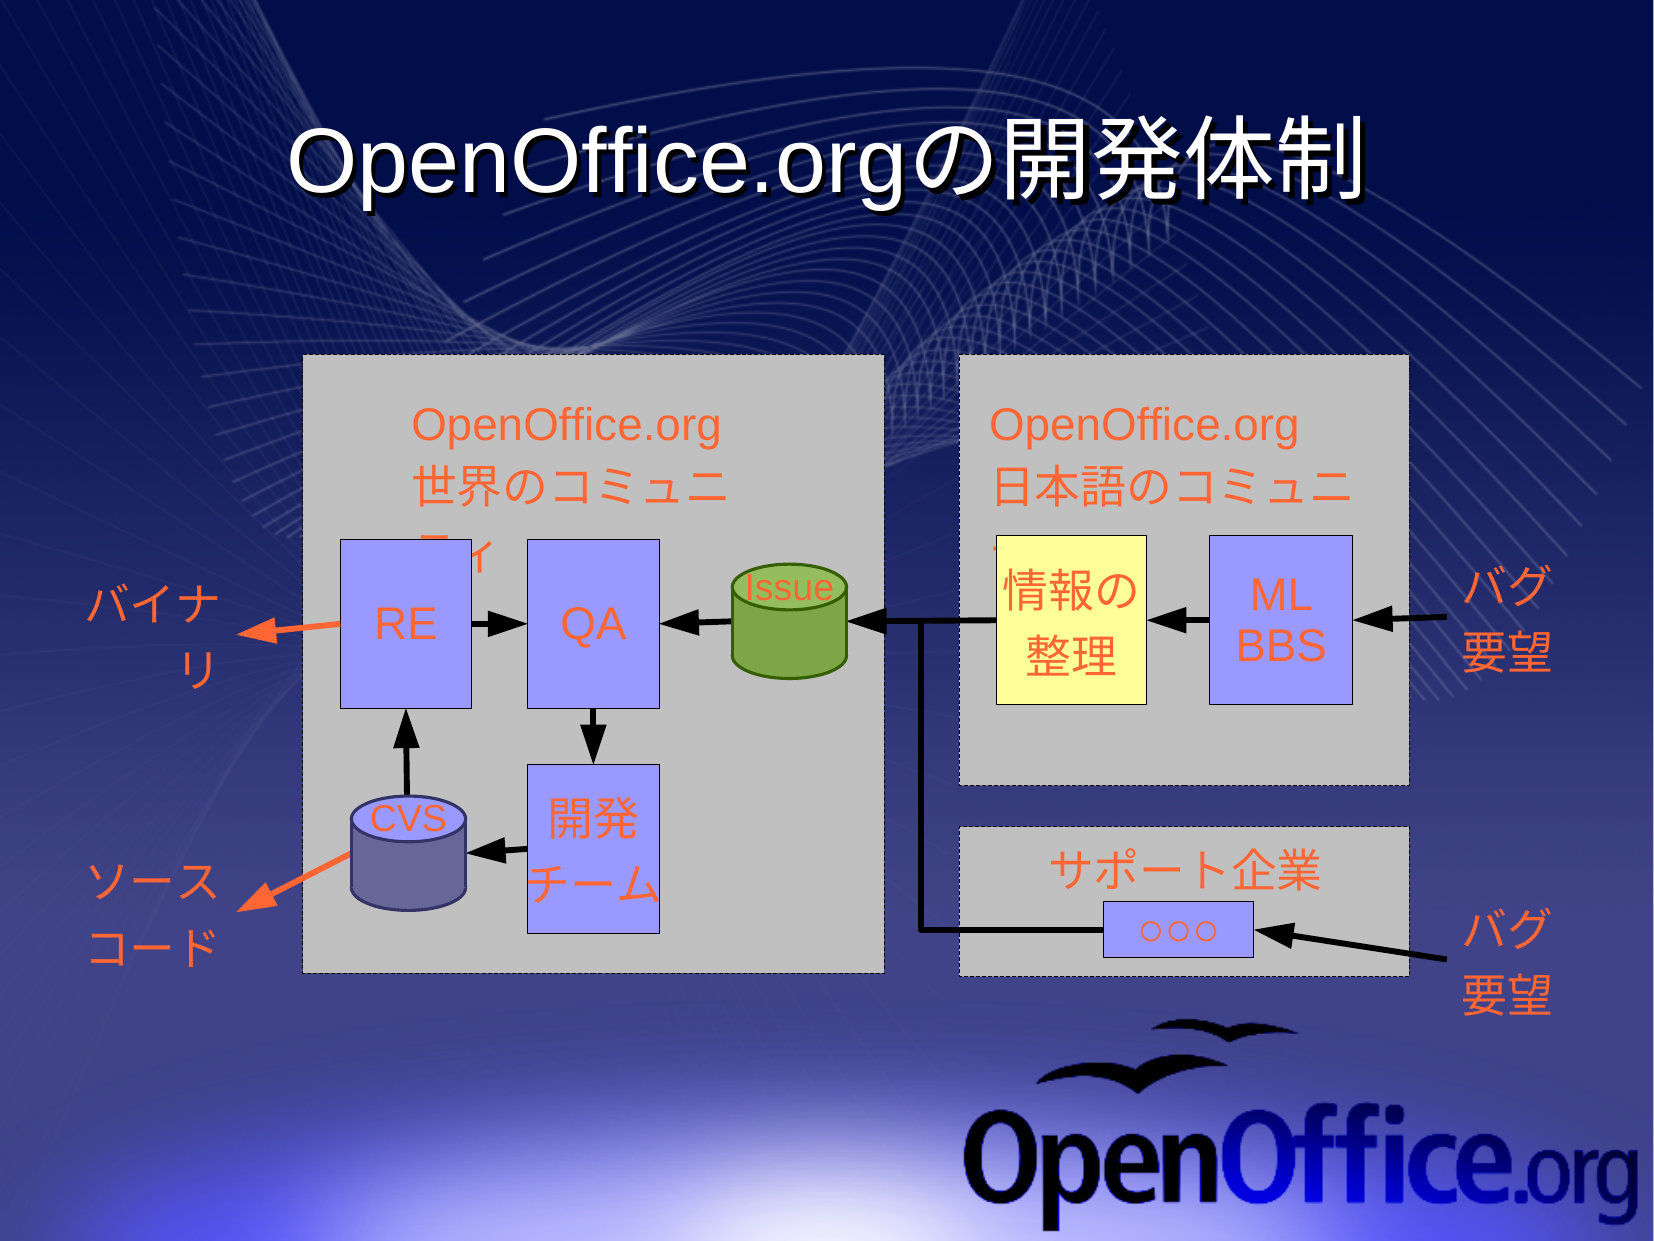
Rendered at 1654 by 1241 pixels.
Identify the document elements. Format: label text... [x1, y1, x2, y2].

text_box 情報の 整理 [996, 535, 1147, 705]
text_box RE [340, 539, 472, 709]
text_box [302, 594, 885, 974]
text_box Issue [732, 564, 847, 610]
text_box [959, 931, 1410, 977]
text_box CVS [351, 796, 466, 842]
text_box サポート企業 [1033, 826, 1359, 888]
text_box ○○○ [1103, 901, 1254, 958]
text_box [302, 627, 405, 874]
text_box [959, 354, 1410, 619]
text_box [407, 625, 592, 852]
text_box バイナリ [31, 561, 237, 622]
text_box QA [527, 539, 660, 709]
text_box ML BBS [1209, 535, 1353, 705]
picture [0, 0, 1654, 1241]
text_box [959, 826, 1410, 950]
text_box [302, 354, 885, 624]
text_box バグ 要望 [1446, 885, 1583, 993]
text_box OpenOffice.org 世界のコミュニティ [396, 391, 791, 504]
text_box ソース コード [1, 838, 237, 945]
text_box バグ 要望 [1446, 543, 1600, 650]
text_box 開発 チーム [527, 764, 660, 934]
text_box OpenOffice.org 日本語のコミュニティ [974, 391, 1418, 504]
text_box [959, 621, 1410, 786]
title OpenOffice.orgの開発体制 [82, 49, 1571, 257]
